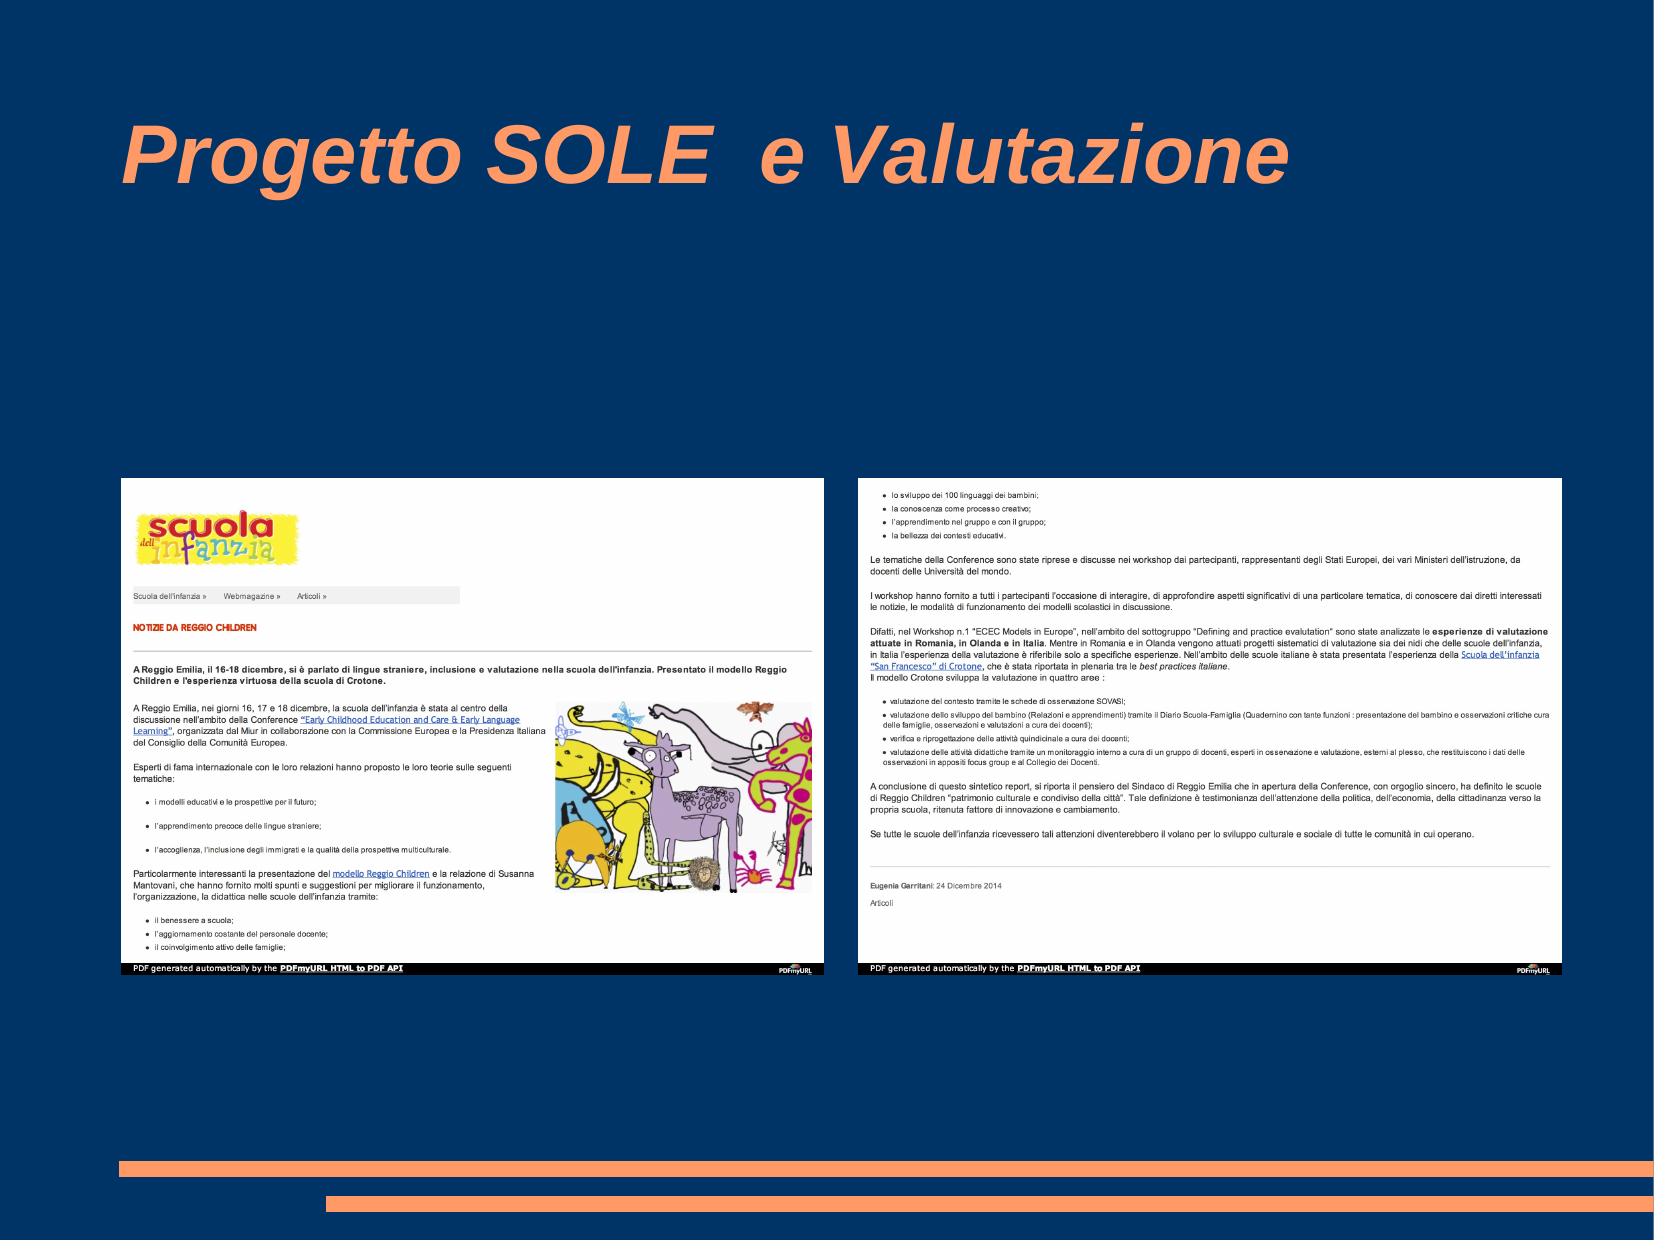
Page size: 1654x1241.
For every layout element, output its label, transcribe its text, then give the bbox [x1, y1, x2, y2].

picture [858, 478, 1562, 975]
picture [121, 478, 824, 975]
title Progetto SOLE e Valutazione [121, 46, 1534, 254]
